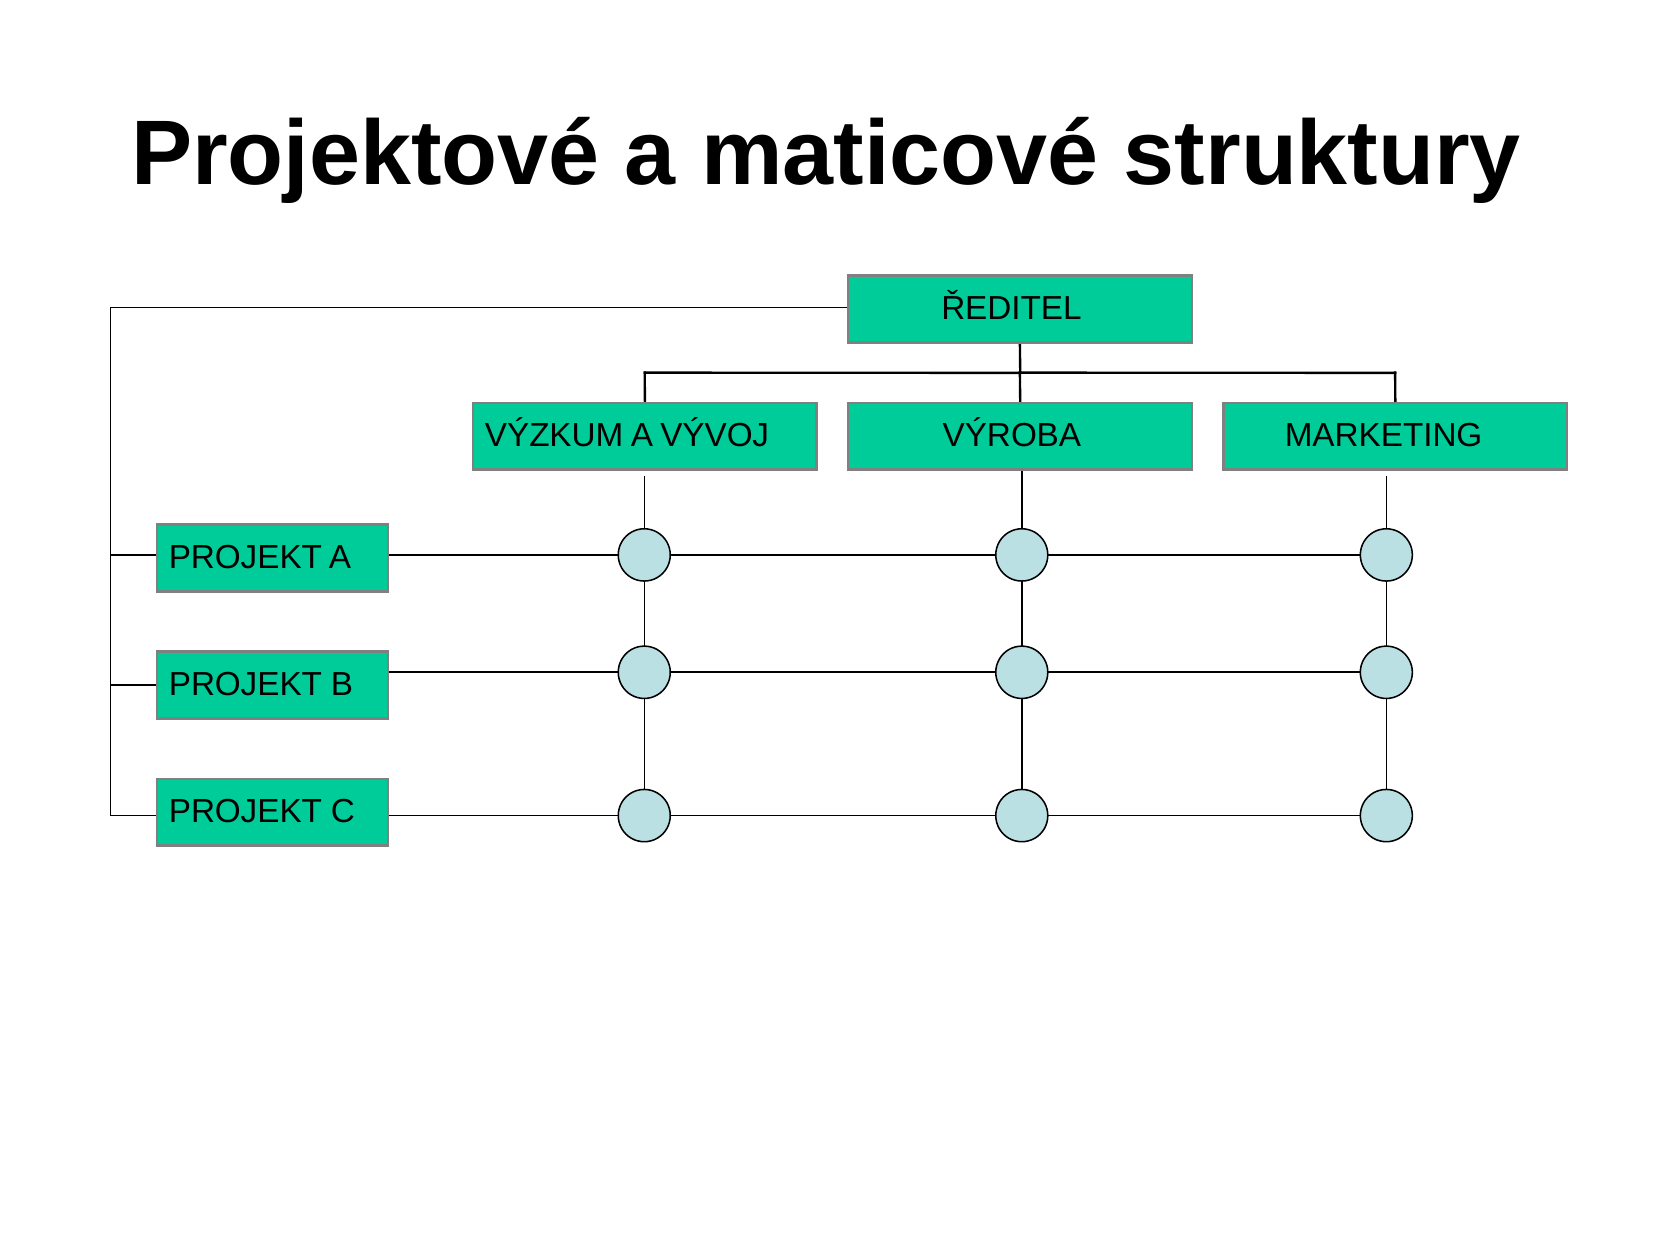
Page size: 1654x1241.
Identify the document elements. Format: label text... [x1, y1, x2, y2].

text_box [1360, 646, 1413, 699]
text_box [618, 789, 671, 842]
text_box ŘEDITEL [941, 285, 1082, 326]
text_box [995, 646, 1048, 699]
text_box PROJEKT A [168, 535, 352, 576]
text_box [618, 528, 671, 582]
text_box [1360, 789, 1413, 842]
text_box VÝZKUM A VÝVOJ [484, 413, 770, 454]
text_box PROJEKT B [168, 661, 354, 702]
text_box [1360, 528, 1413, 582]
text_box [995, 789, 1048, 842]
text_box [618, 646, 671, 699]
text_box MARKETING [1284, 413, 1483, 454]
text_box [995, 528, 1048, 582]
text_box PROJEKT C [168, 789, 356, 830]
text_box VÝROBA [942, 413, 1082, 454]
title Projektové a maticové struktury [82, 49, 1571, 257]
